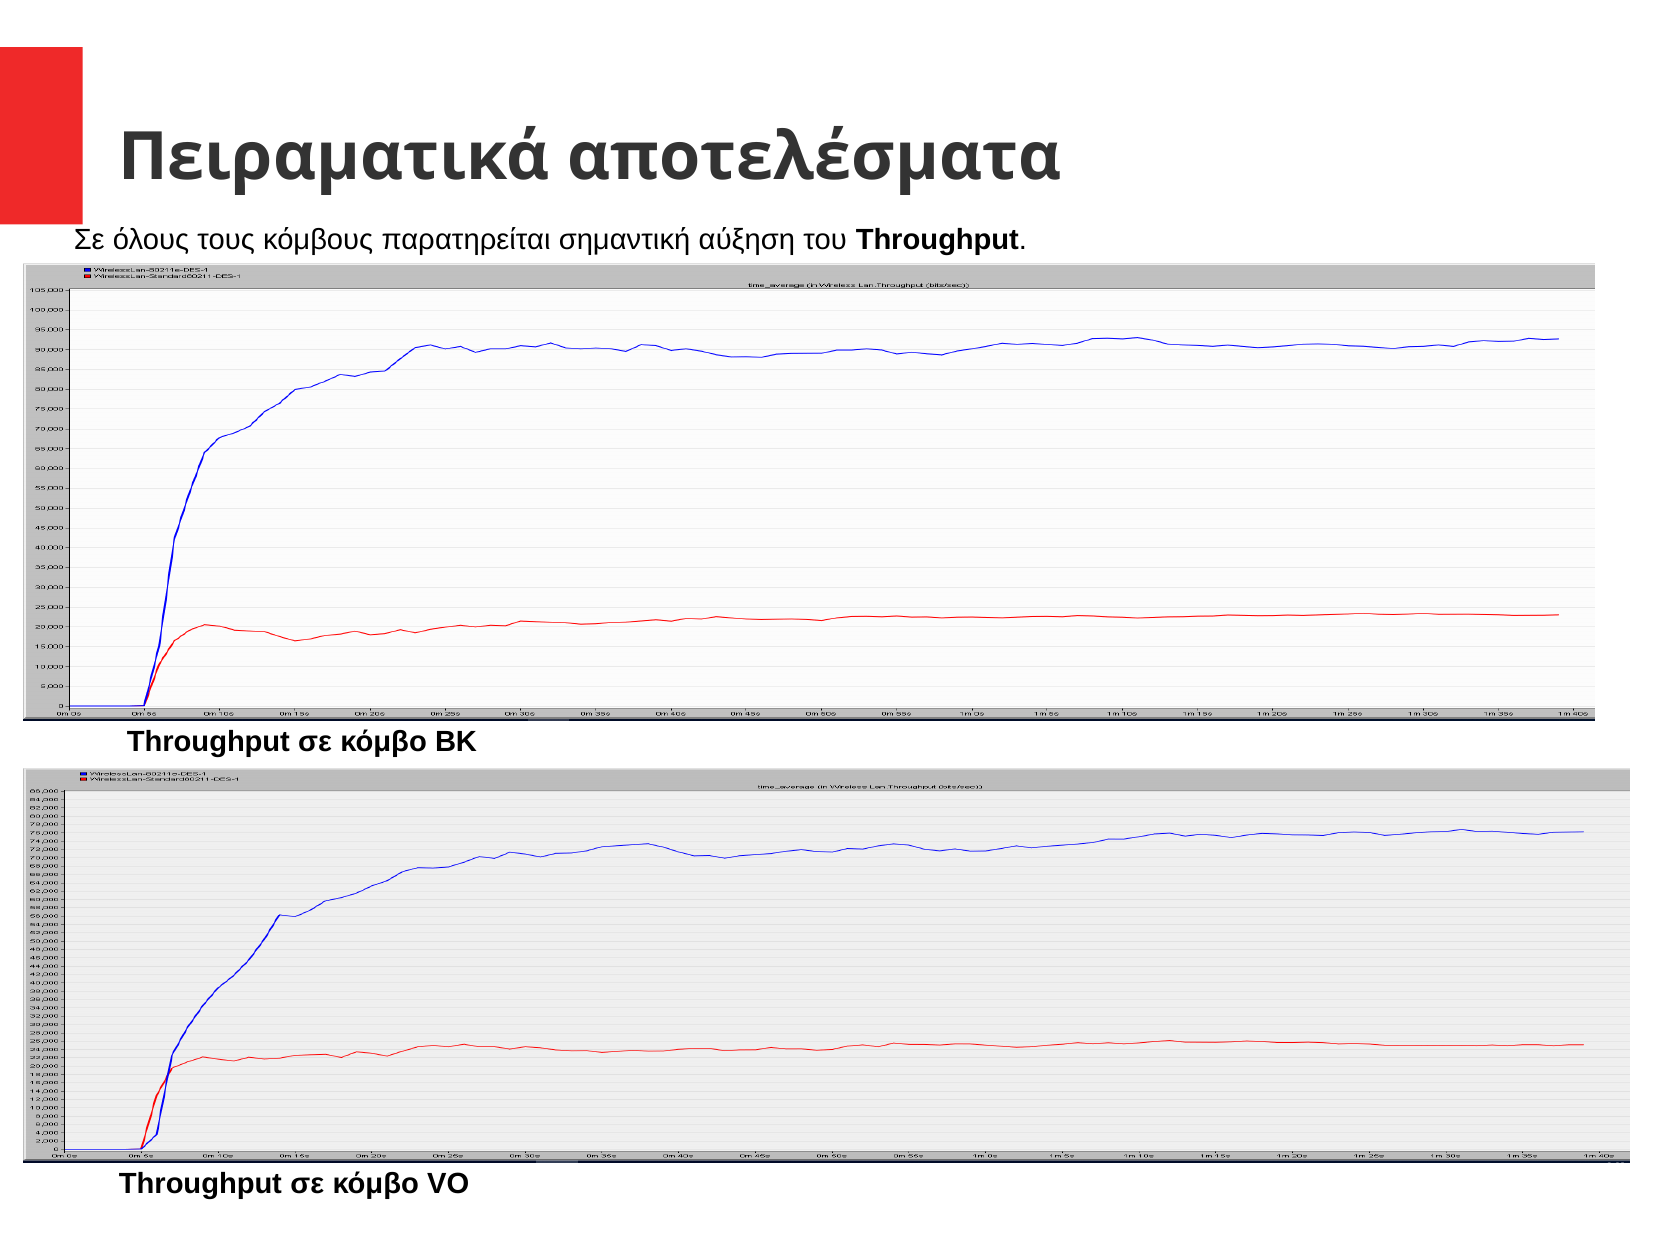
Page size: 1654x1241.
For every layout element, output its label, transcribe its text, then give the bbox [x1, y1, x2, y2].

text_box Throughput σε κόμβο BK [112, 721, 650, 767]
text_box Πειραματικά αποτελέσματα [118, 49, 1571, 257]
picture [23, 767, 1630, 1163]
text_box Σε όλους τους κόμβους παρατηρείται σημαντική αύξηση του Throughput. [59, 212, 1288, 263]
picture [23, 263, 1595, 721]
text_box Throughput σε κόμβο VO [104, 1163, 650, 1228]
